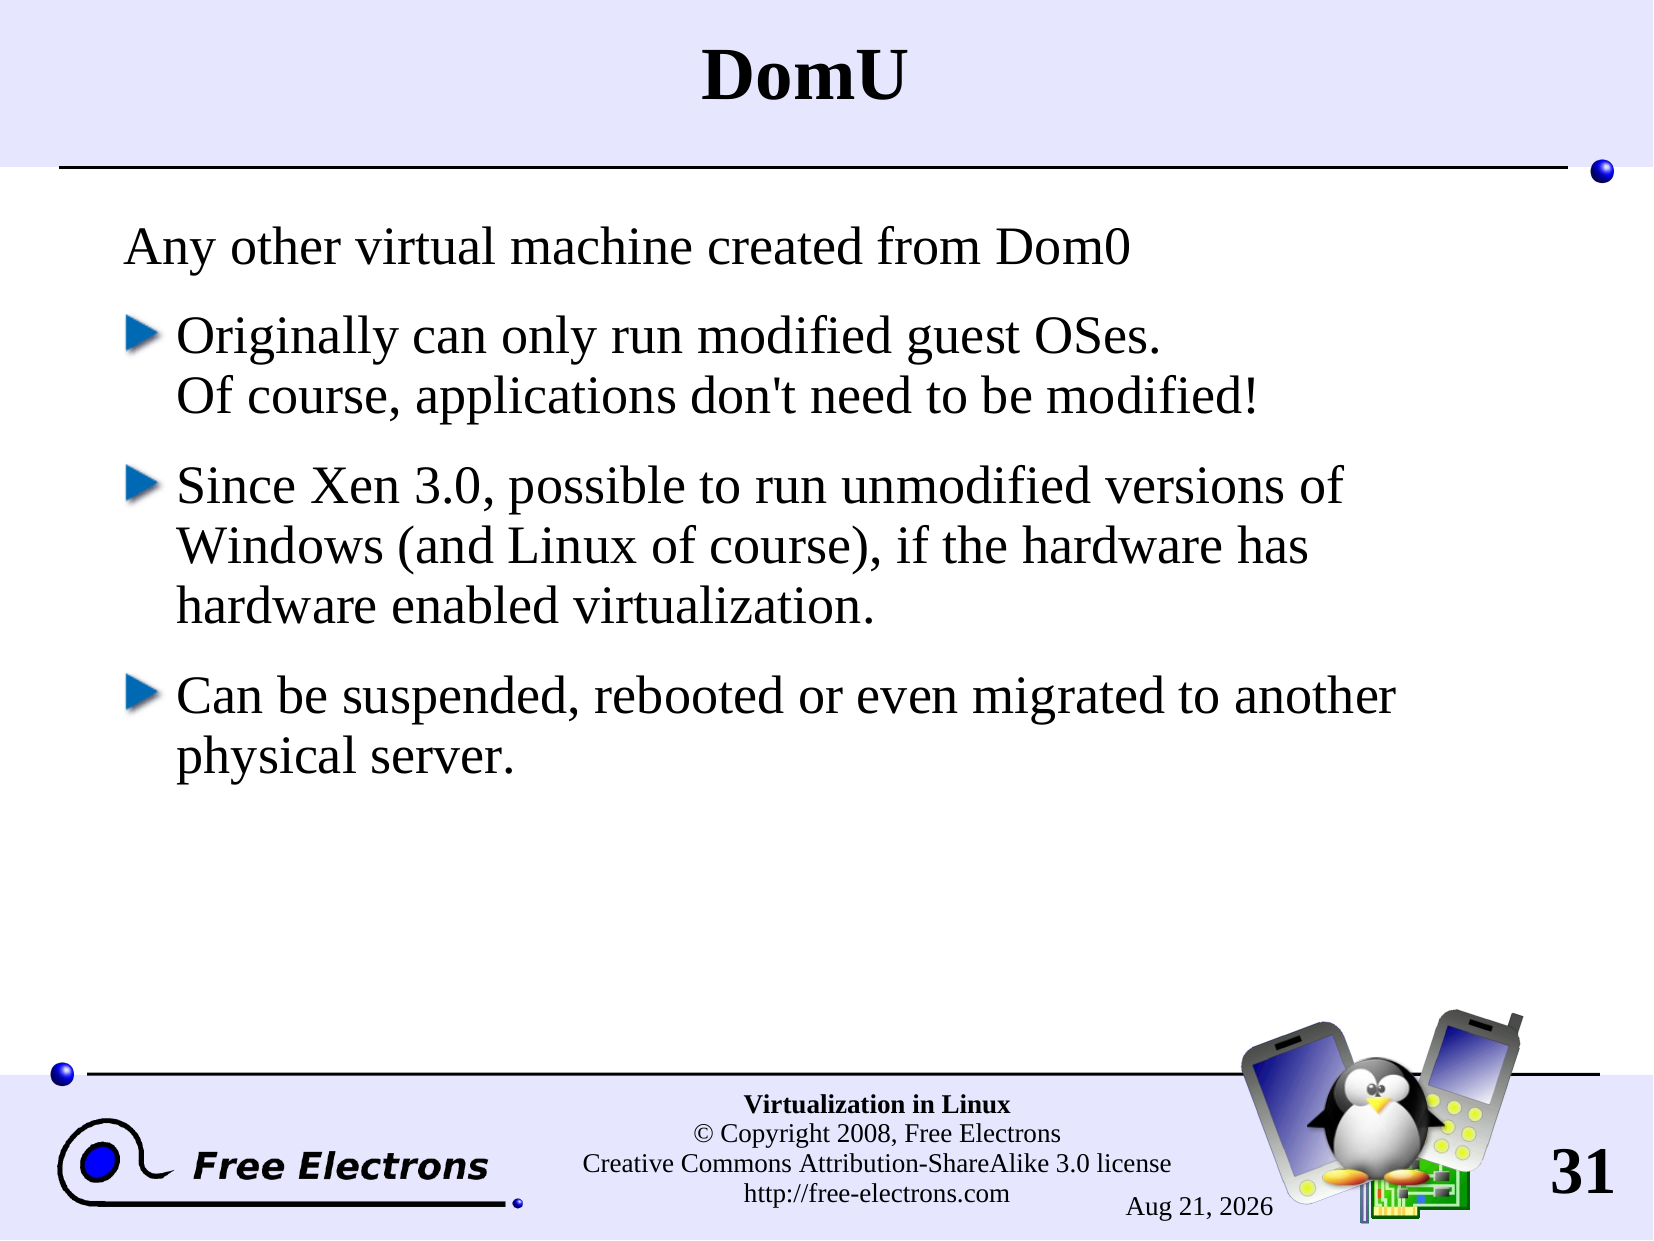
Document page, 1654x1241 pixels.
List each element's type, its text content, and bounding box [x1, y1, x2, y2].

picture [50, 1107, 527, 1216]
title DomU [60, 25, 1551, 124]
picture [1231, 1007, 1538, 1241]
list Any other virtual machine created from Dom0 Originally can only run modified guest OSes. Of course, applications don't need to be modified! Since Xen 3.0, possible to run unmodified versions of Windows (and Linux of course), if the hardware has hardware enabled virtualization. Can be suspended, rebooted or even migrated to another physical server. [105, 216, 1518, 1066]
